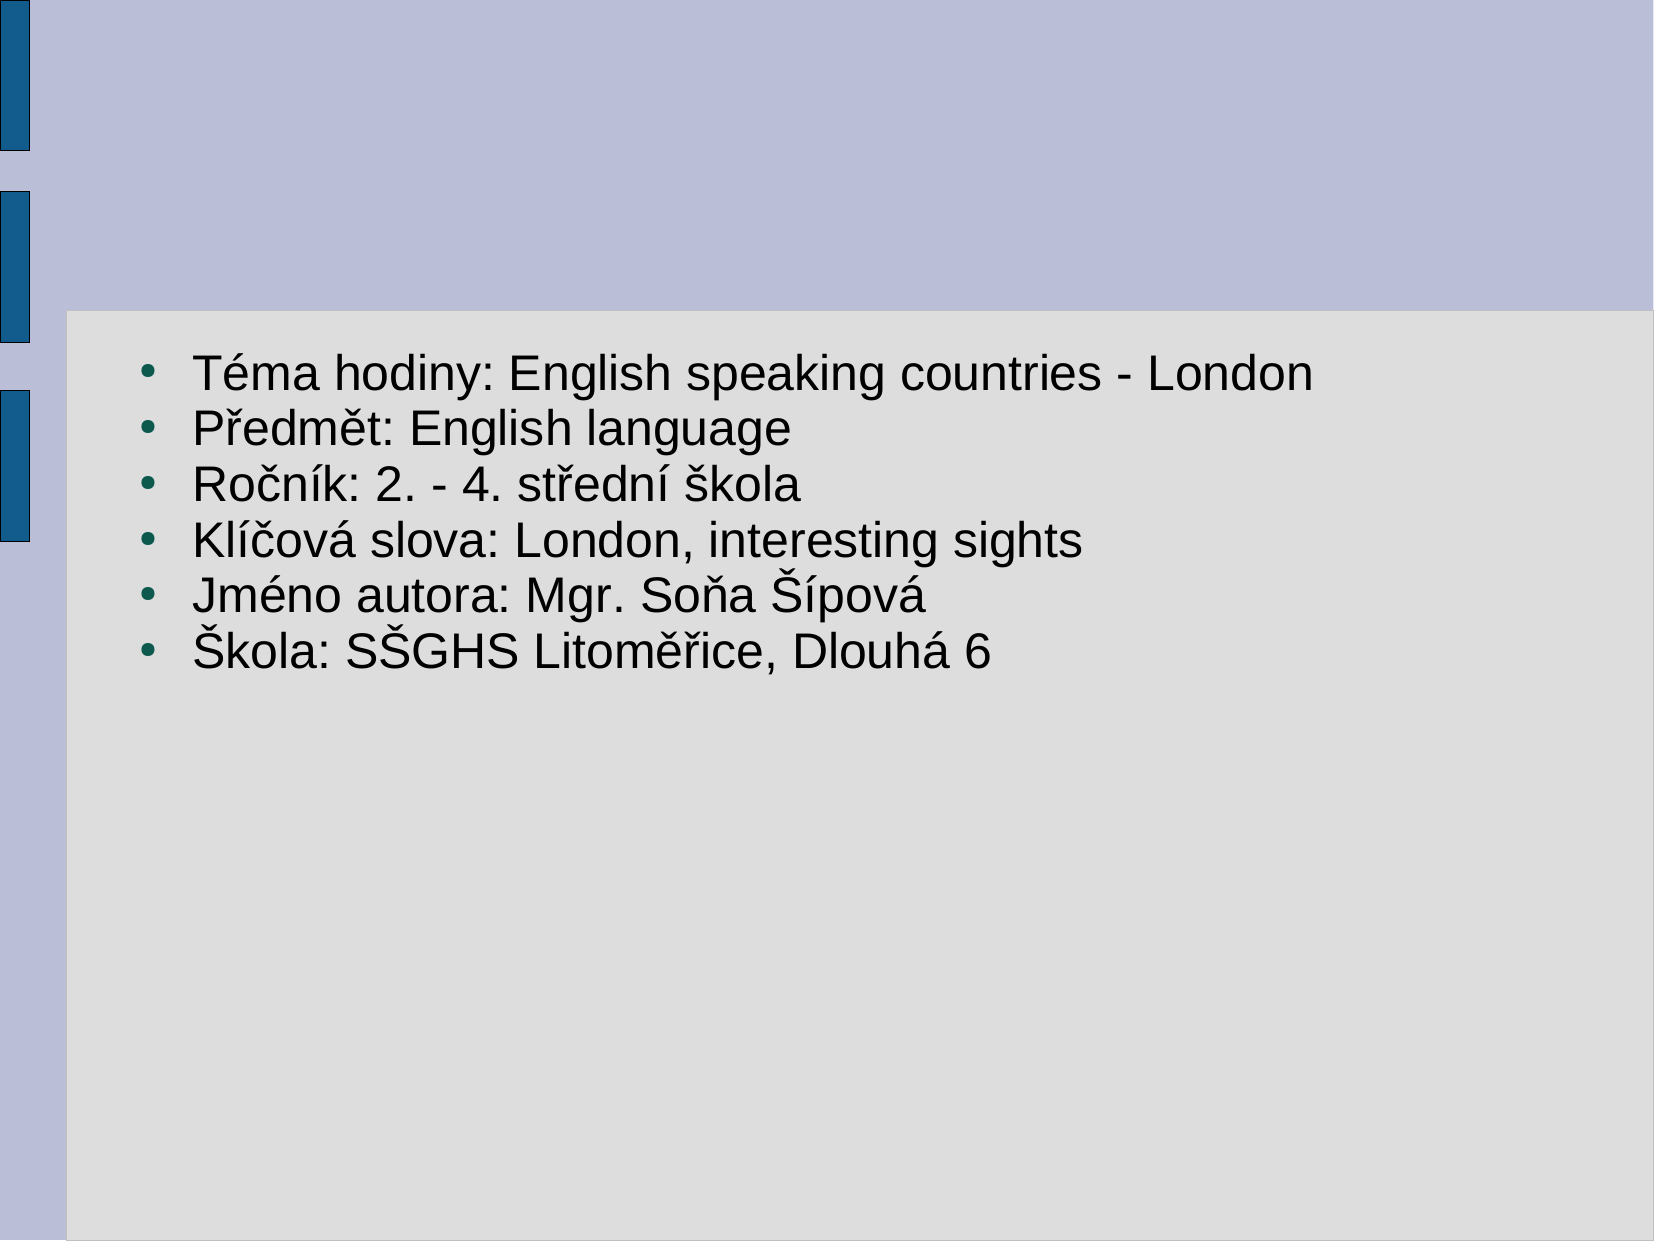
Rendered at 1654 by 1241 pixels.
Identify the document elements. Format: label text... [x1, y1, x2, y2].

list Téma hodiny: English speaking countries - London Předmět: English language Ročník: 2. - 4. střední škola Klíčová slova: London, interesting sights Jméno autora: Mgr. Soňa Šípová Škola: SŠGHS Litoměřice, Dlouhá 6 [121, 344, 1534, 1127]
